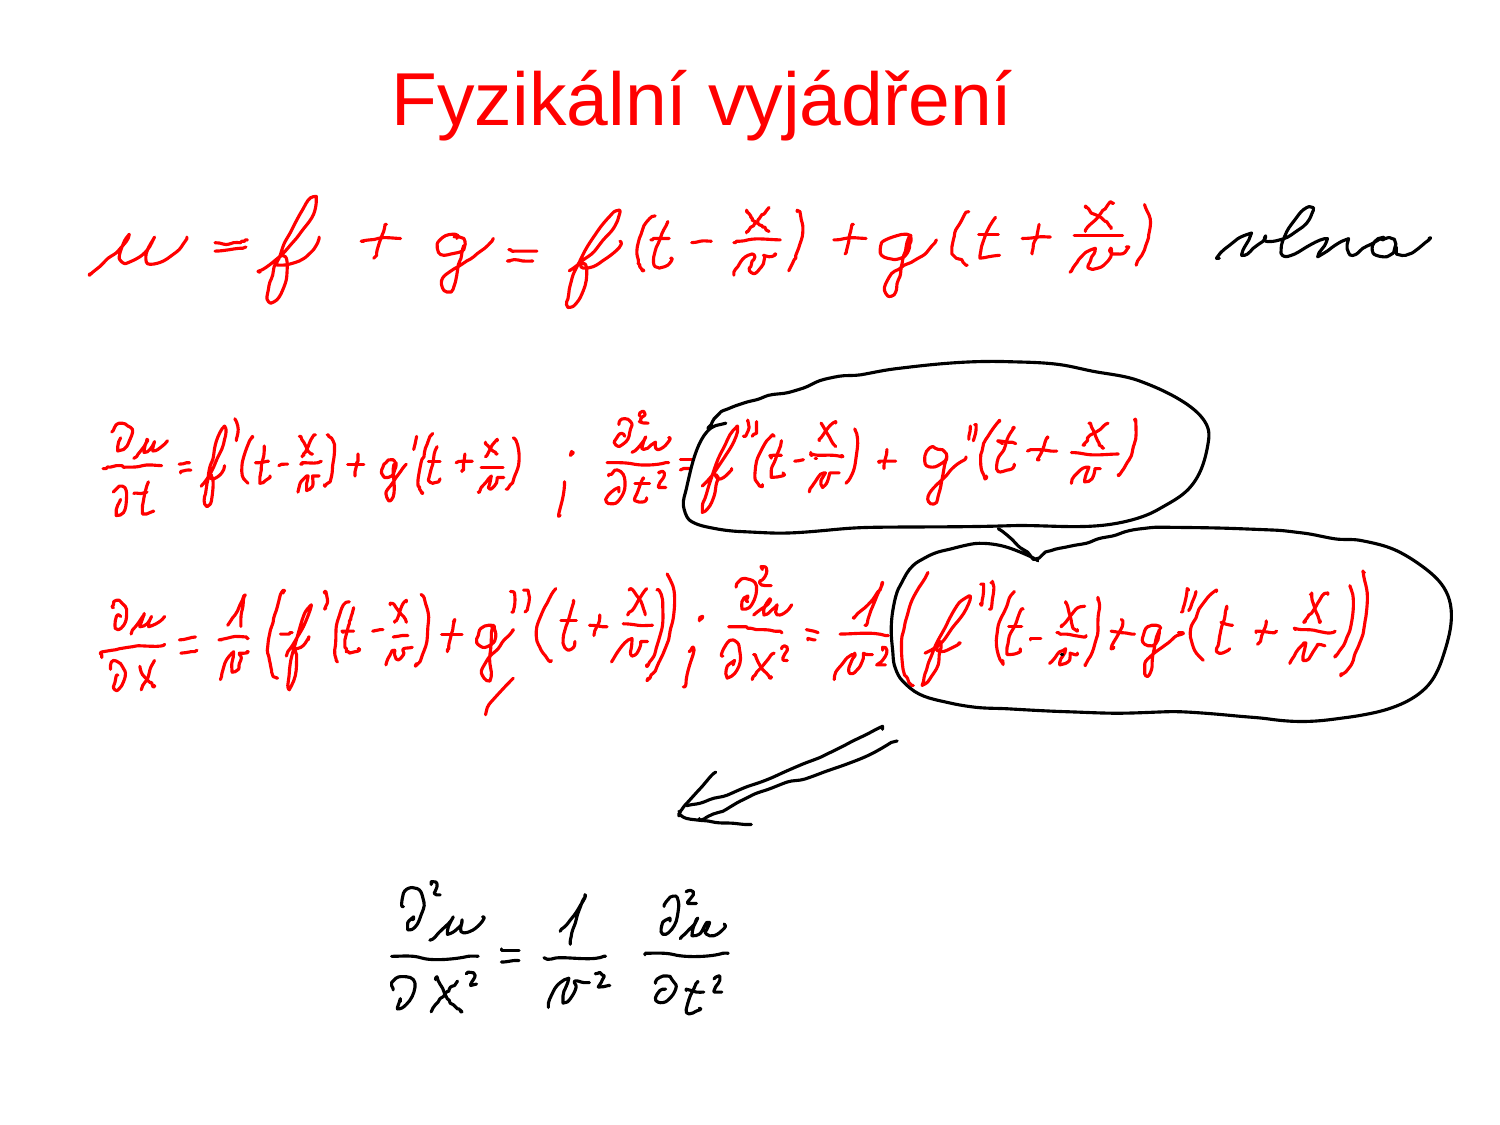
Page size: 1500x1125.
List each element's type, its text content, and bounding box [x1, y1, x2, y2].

text_box Fyzikální vyjádření [171, 42, 1235, 149]
